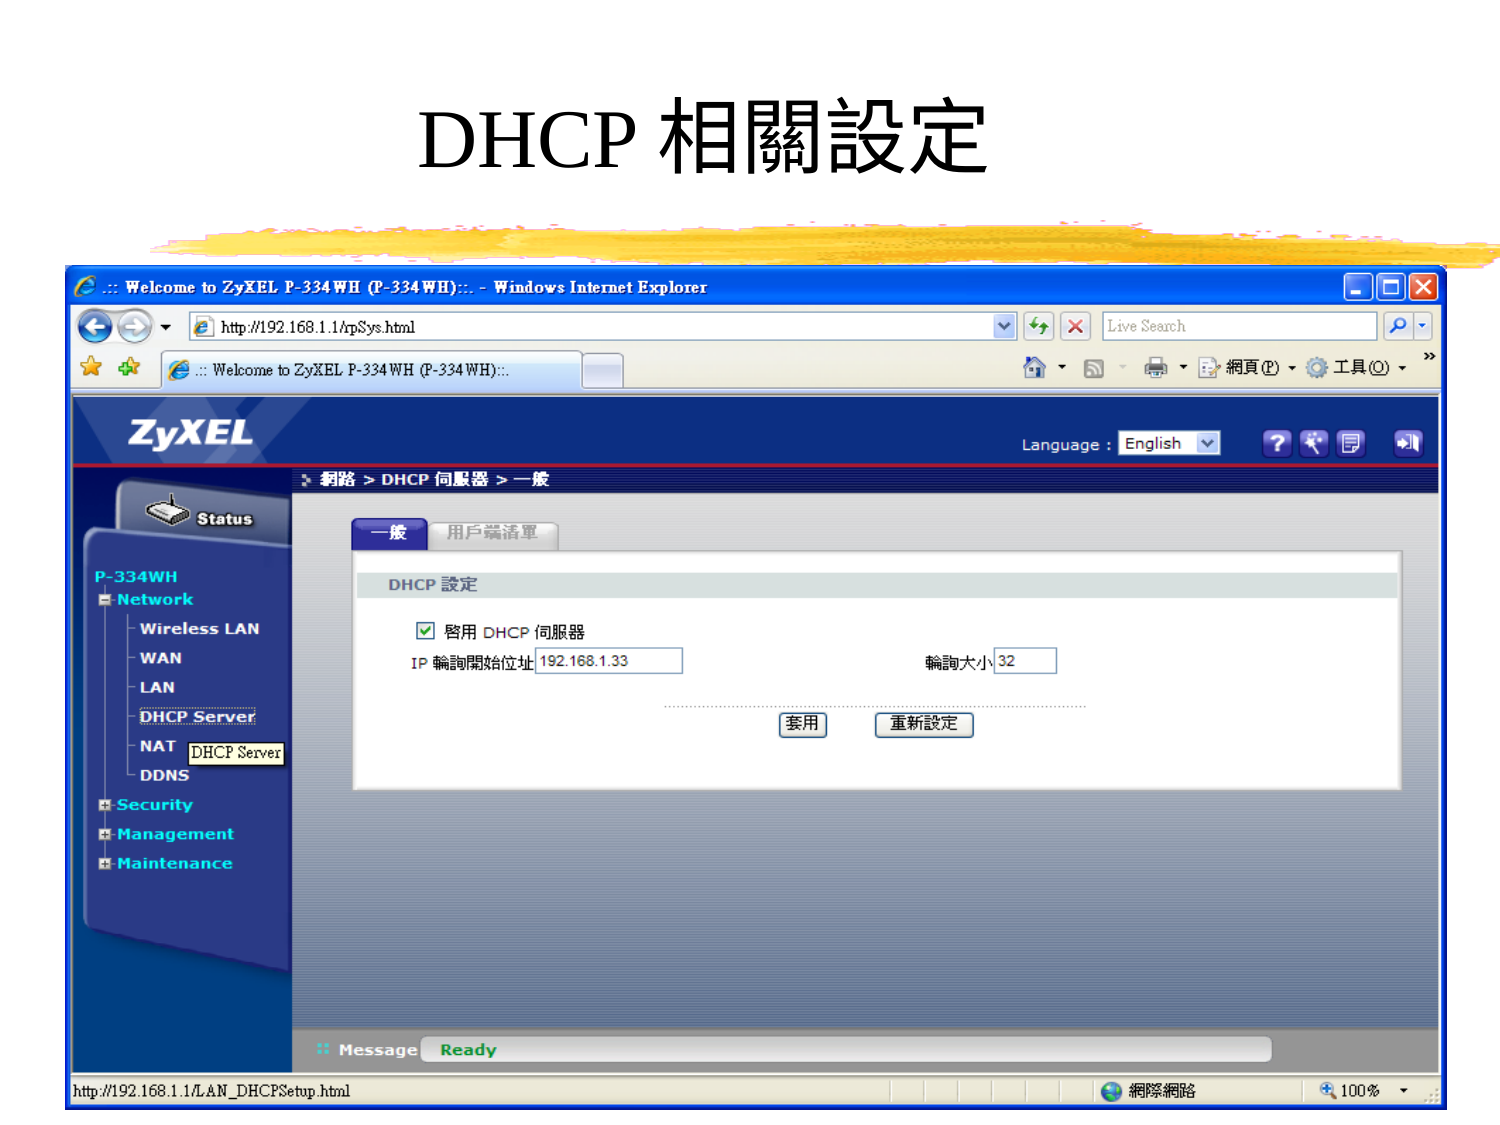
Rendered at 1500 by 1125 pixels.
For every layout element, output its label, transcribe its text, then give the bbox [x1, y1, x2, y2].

title DHCP相關設定 [66, 44, 1342, 218]
picture [65, 215, 1500, 1110]
